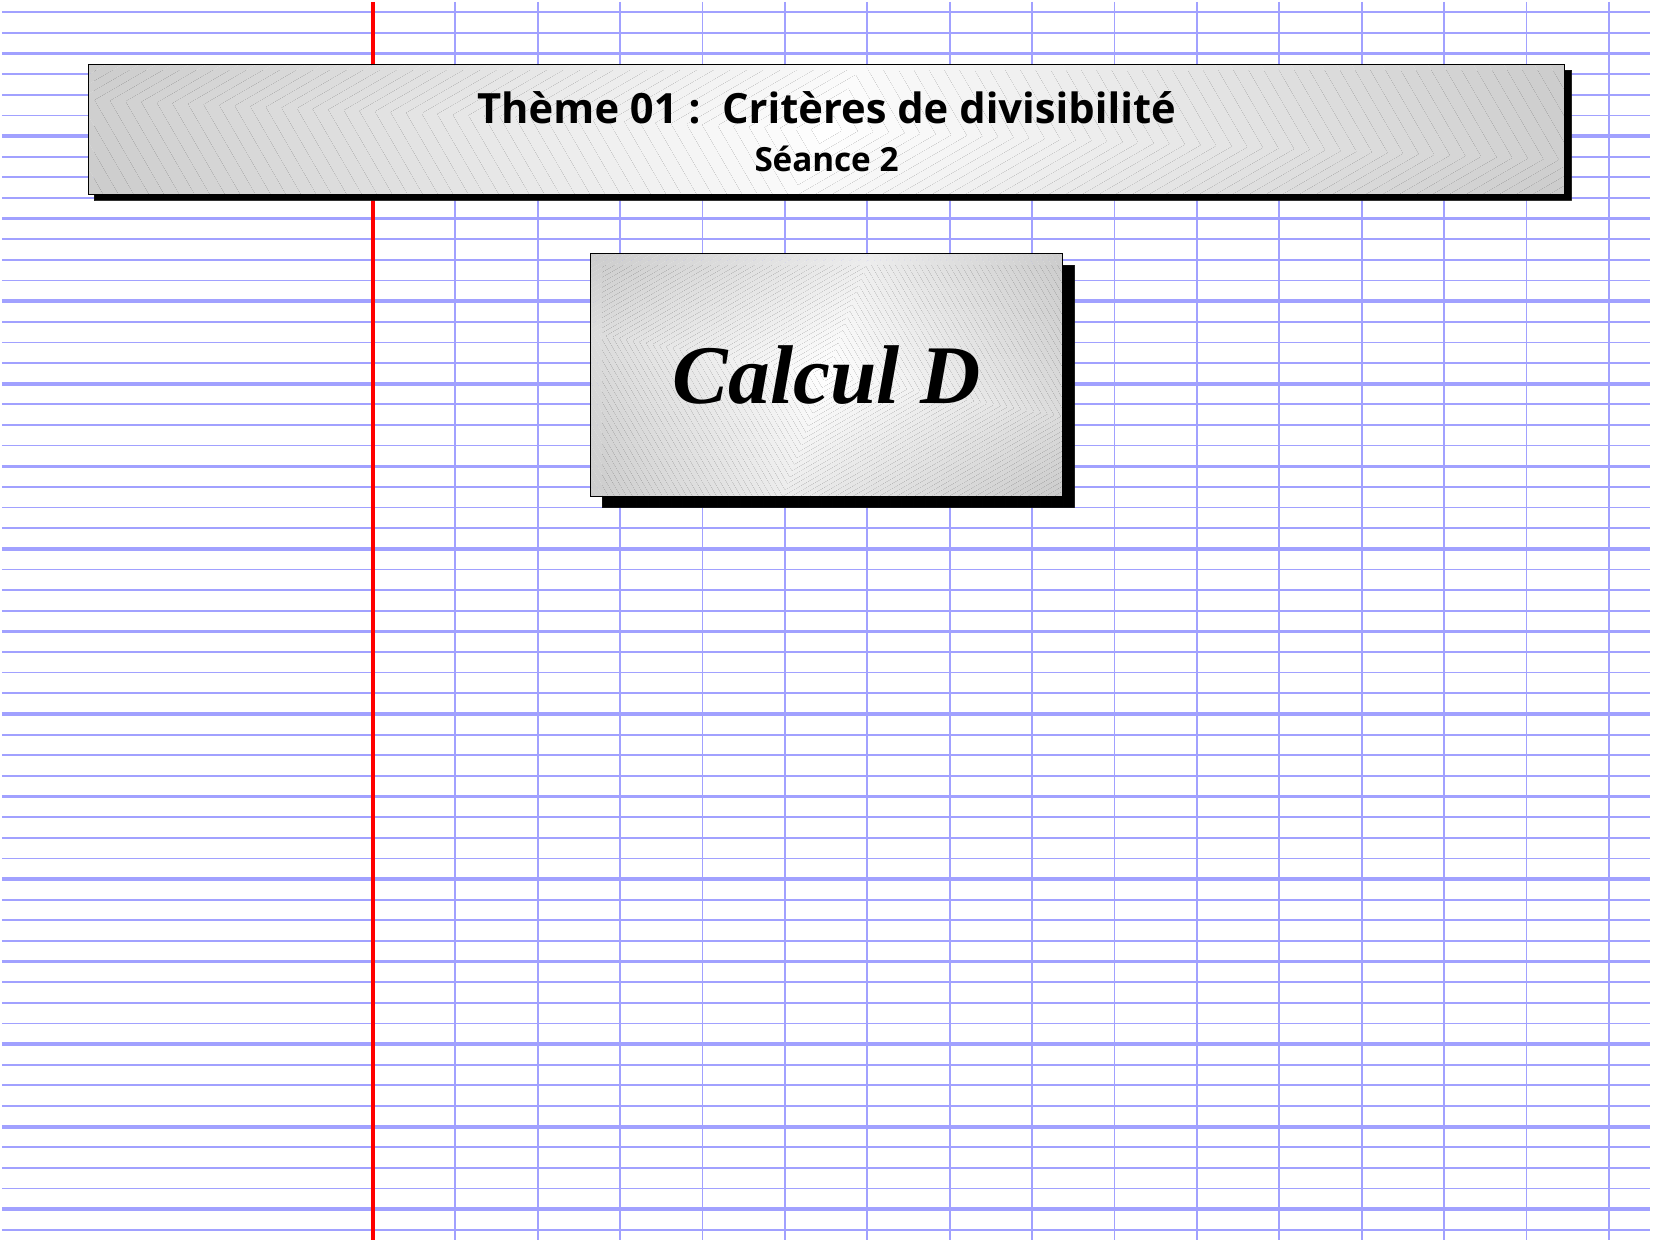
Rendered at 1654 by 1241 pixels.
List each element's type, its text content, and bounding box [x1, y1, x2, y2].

text_box Calcul D [590, 253, 1063, 497]
picture [0, 0, 1654, 1241]
text_box Thème 01 : Critères de divisibilité Séance 2 [88, 64, 1565, 195]
